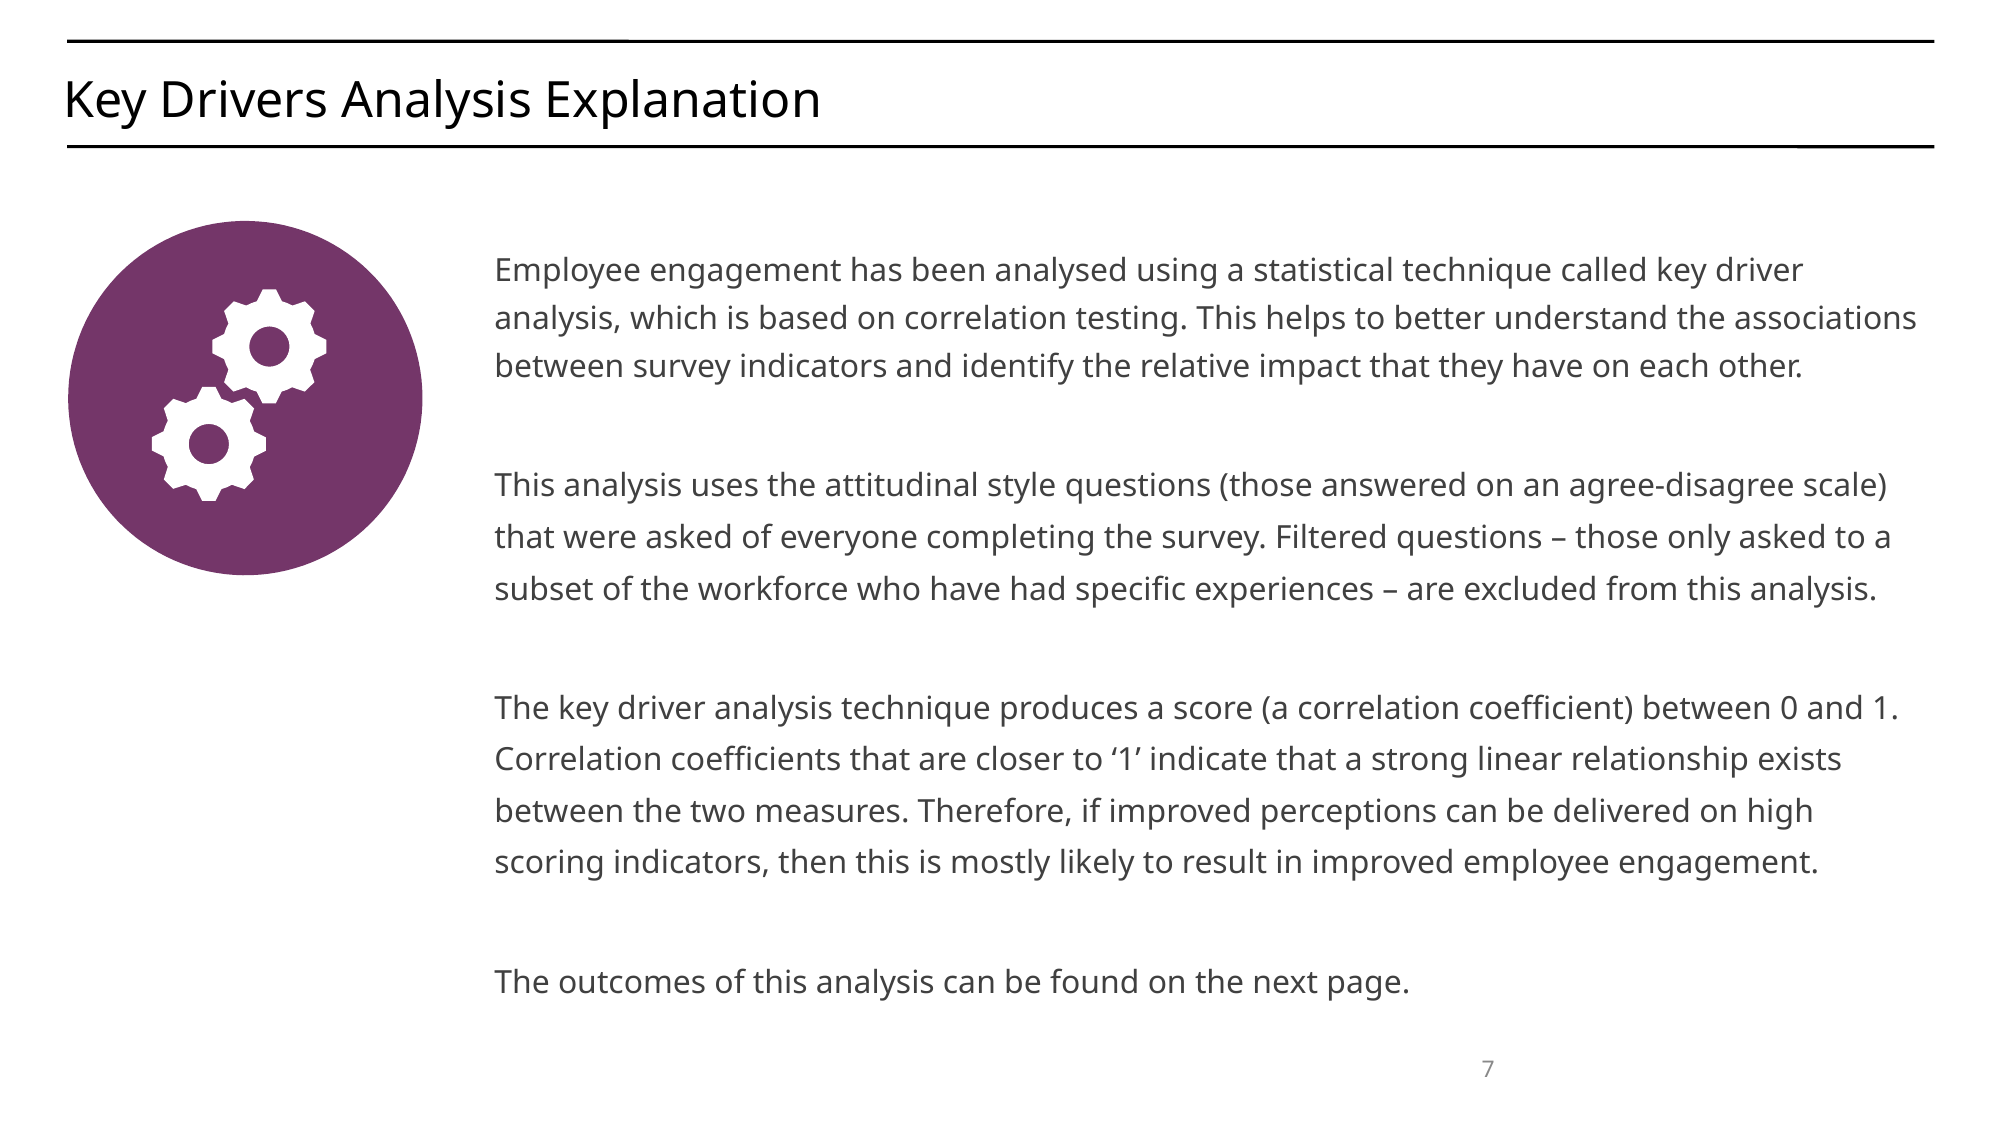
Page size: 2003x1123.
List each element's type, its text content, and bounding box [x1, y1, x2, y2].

text_box [370, 272, 423, 524]
text_box [122, 526, 368, 576]
title Key Drivers Analysis Explanation [63, 48, 1931, 136]
text_box [128, 220, 363, 265]
text_box [68, 284, 109, 512]
picture [109, 265, 370, 526]
list Employee engagement has been analysed using a statistical technique called key driver analysis, which is based on correlation testing. This helps to better understand the associations between survey indicators and identify the relative impact that they have on each other. This analysis uses the attitudinal style questions (those answered on an agree-disagree scale) that were asked of everyone completing the survey. Filtered questions – those only asked to a subset of the workforce who have had specific experiences – are excluded from this analysis. The key driver analysis technique produces a score (a correlation coefficient) between 0 and 1. Correlation coefficients that are closer to ‘1’ indicate that a strong linear relationship exists between the two measures. Therefore, if improved perceptions can be delivered on high scoring indicators, then this is mostly likely to result in improved employee engagement. The outcomes of this analysis can be found on the next page. [479, 232, 1934, 1031]
slide_number 7 [1466, 1039, 1934, 1100]
